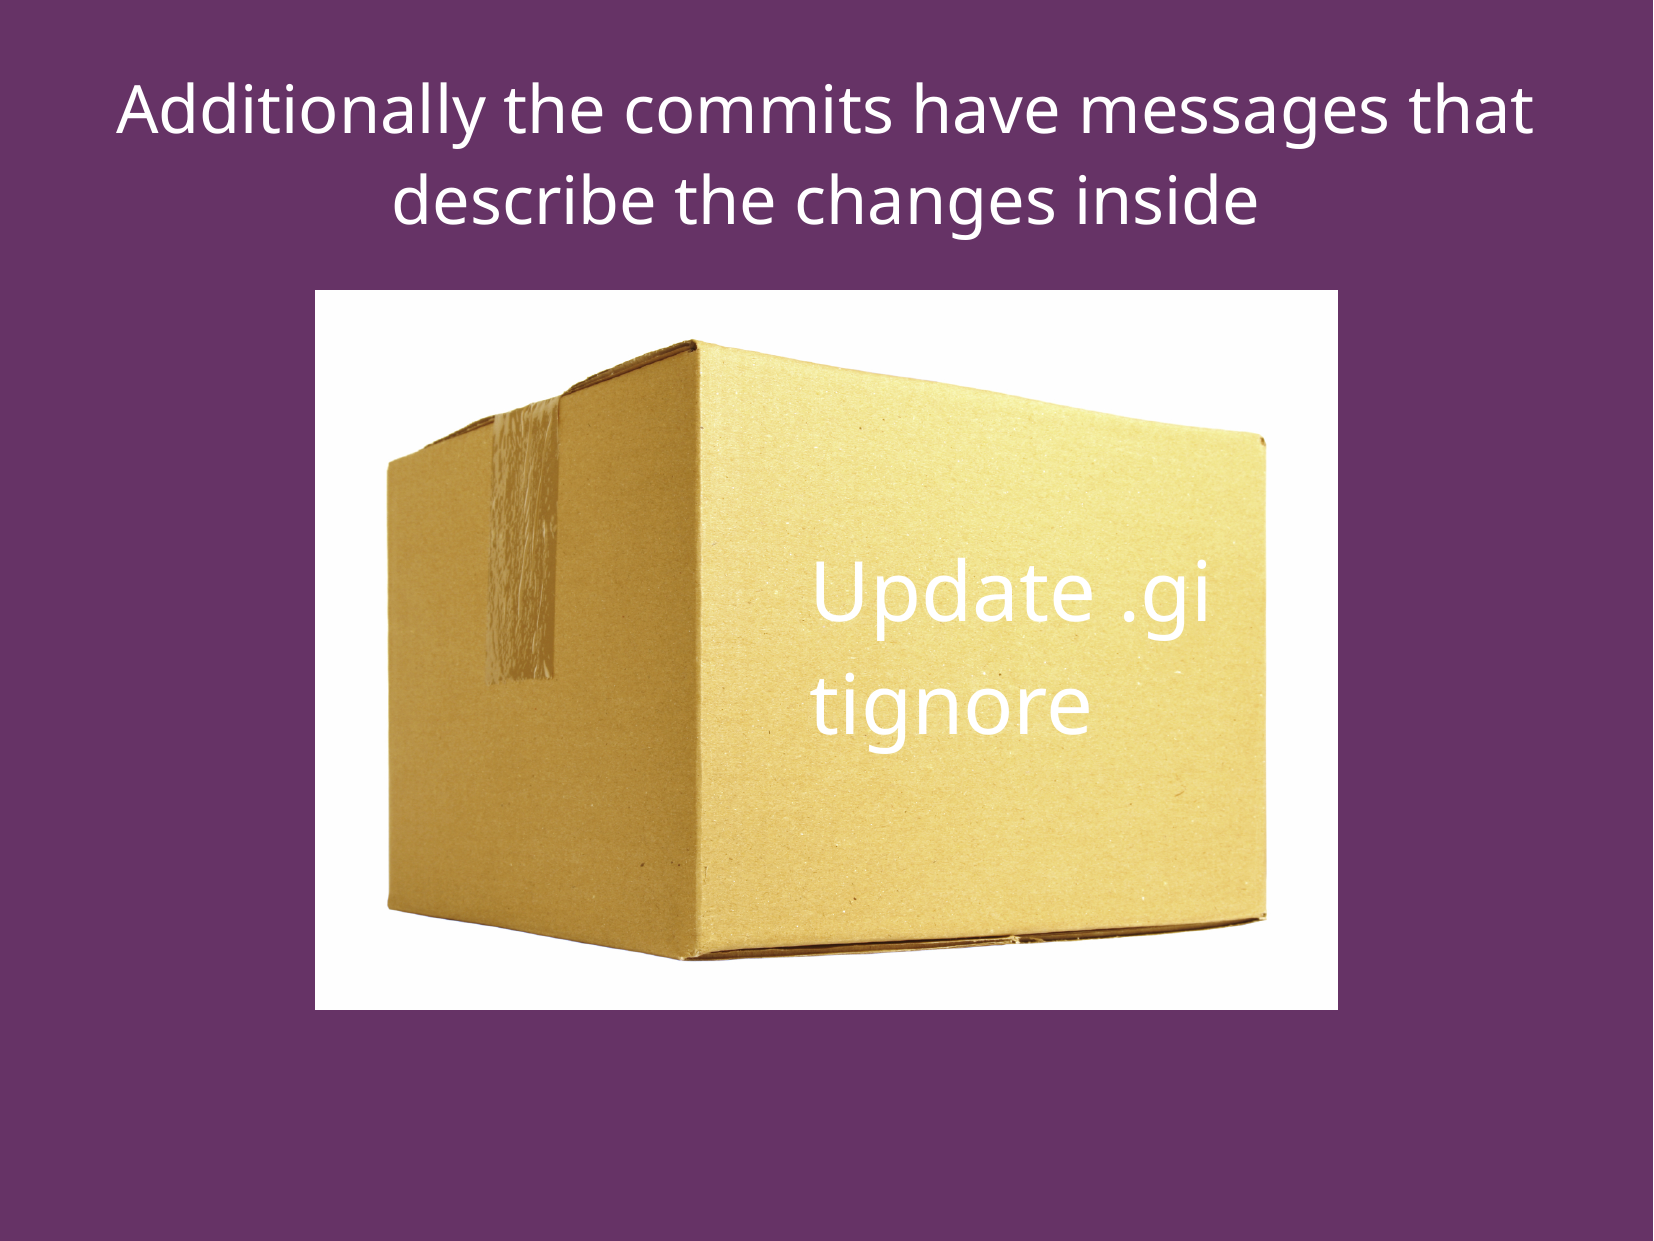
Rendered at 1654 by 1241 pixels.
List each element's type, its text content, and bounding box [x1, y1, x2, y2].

picture [315, 290, 1338, 1010]
title Additionally the commits have messages that describe the changes inside [82, 49, 1571, 257]
text_box Update .gitignore [795, 525, 1255, 869]
